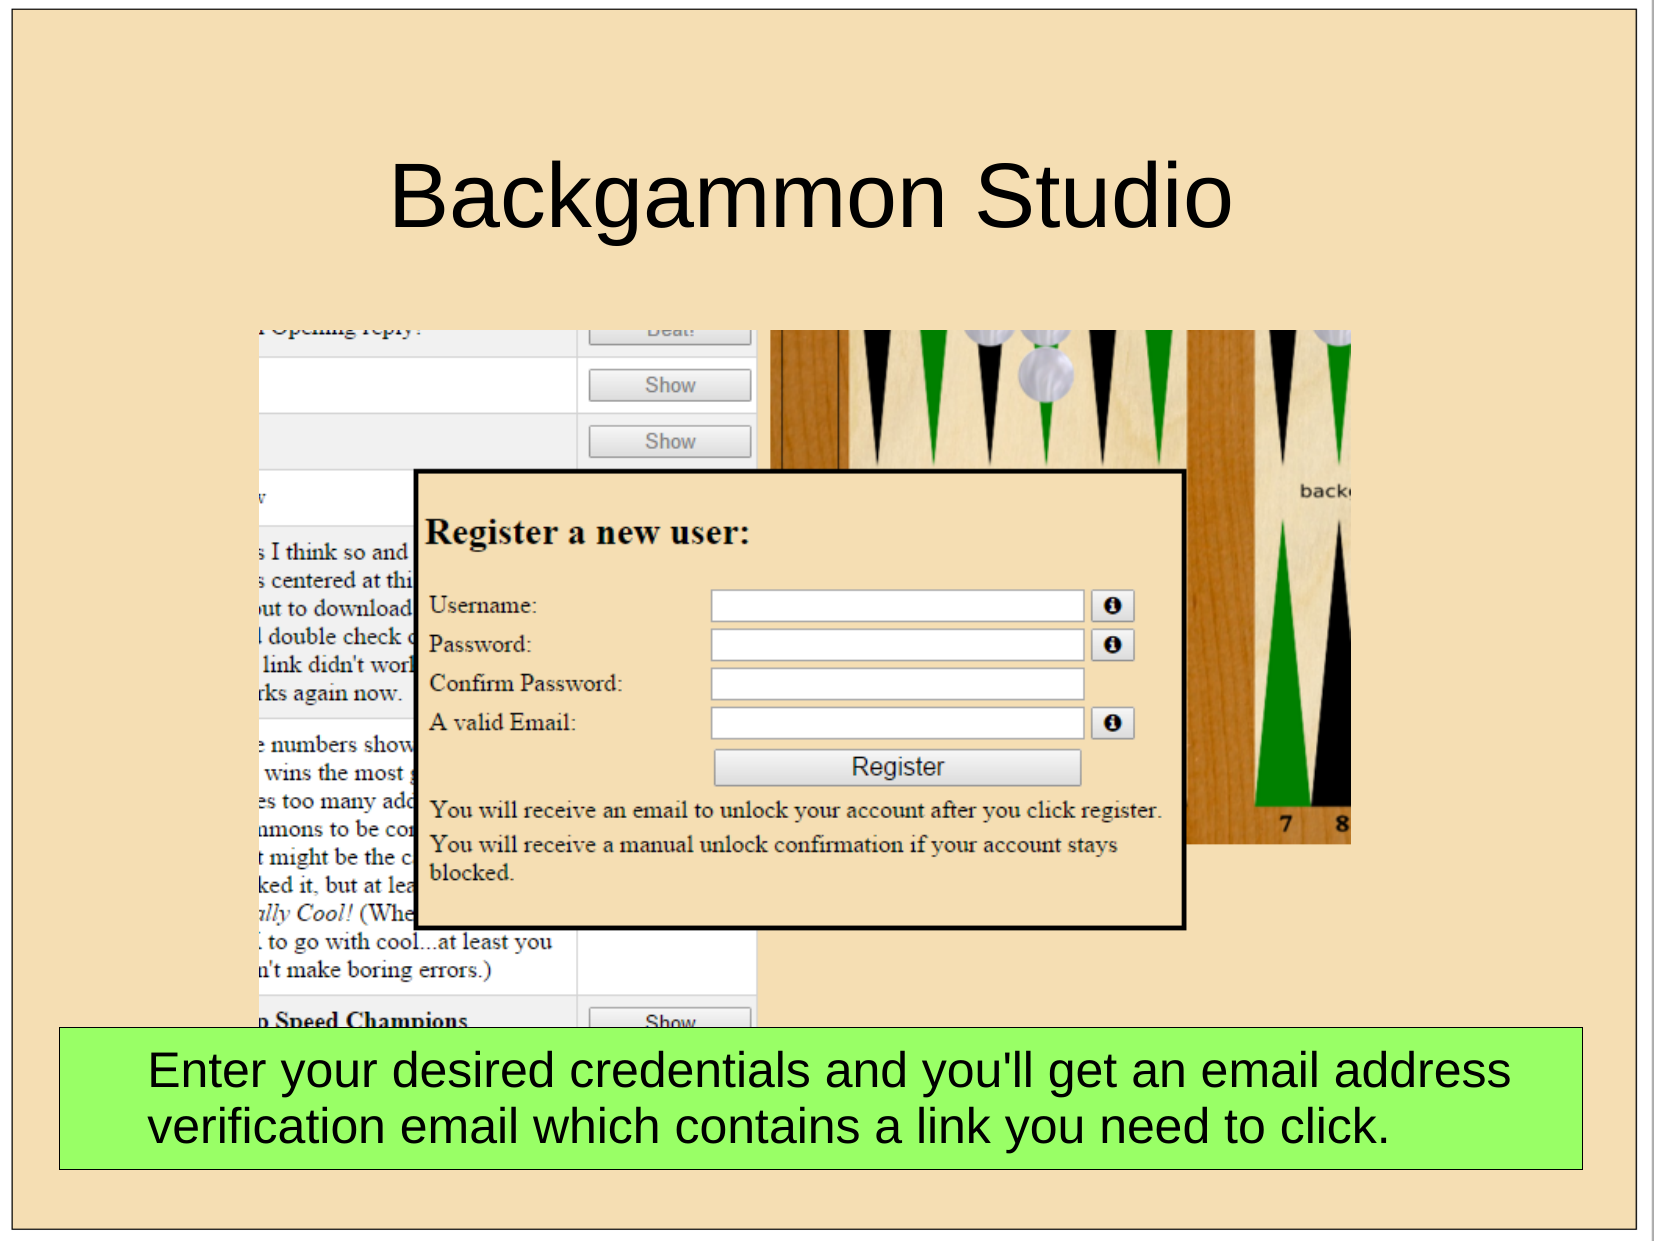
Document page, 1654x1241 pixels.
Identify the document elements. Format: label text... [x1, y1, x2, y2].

picture [0, 0, 1654, 1241]
text_box Enter your desired credentials and you'll get an email address verification email which contains a link you need to click. [59, 1027, 1583, 1170]
title Backgammon Studio [118, 112, 1506, 281]
